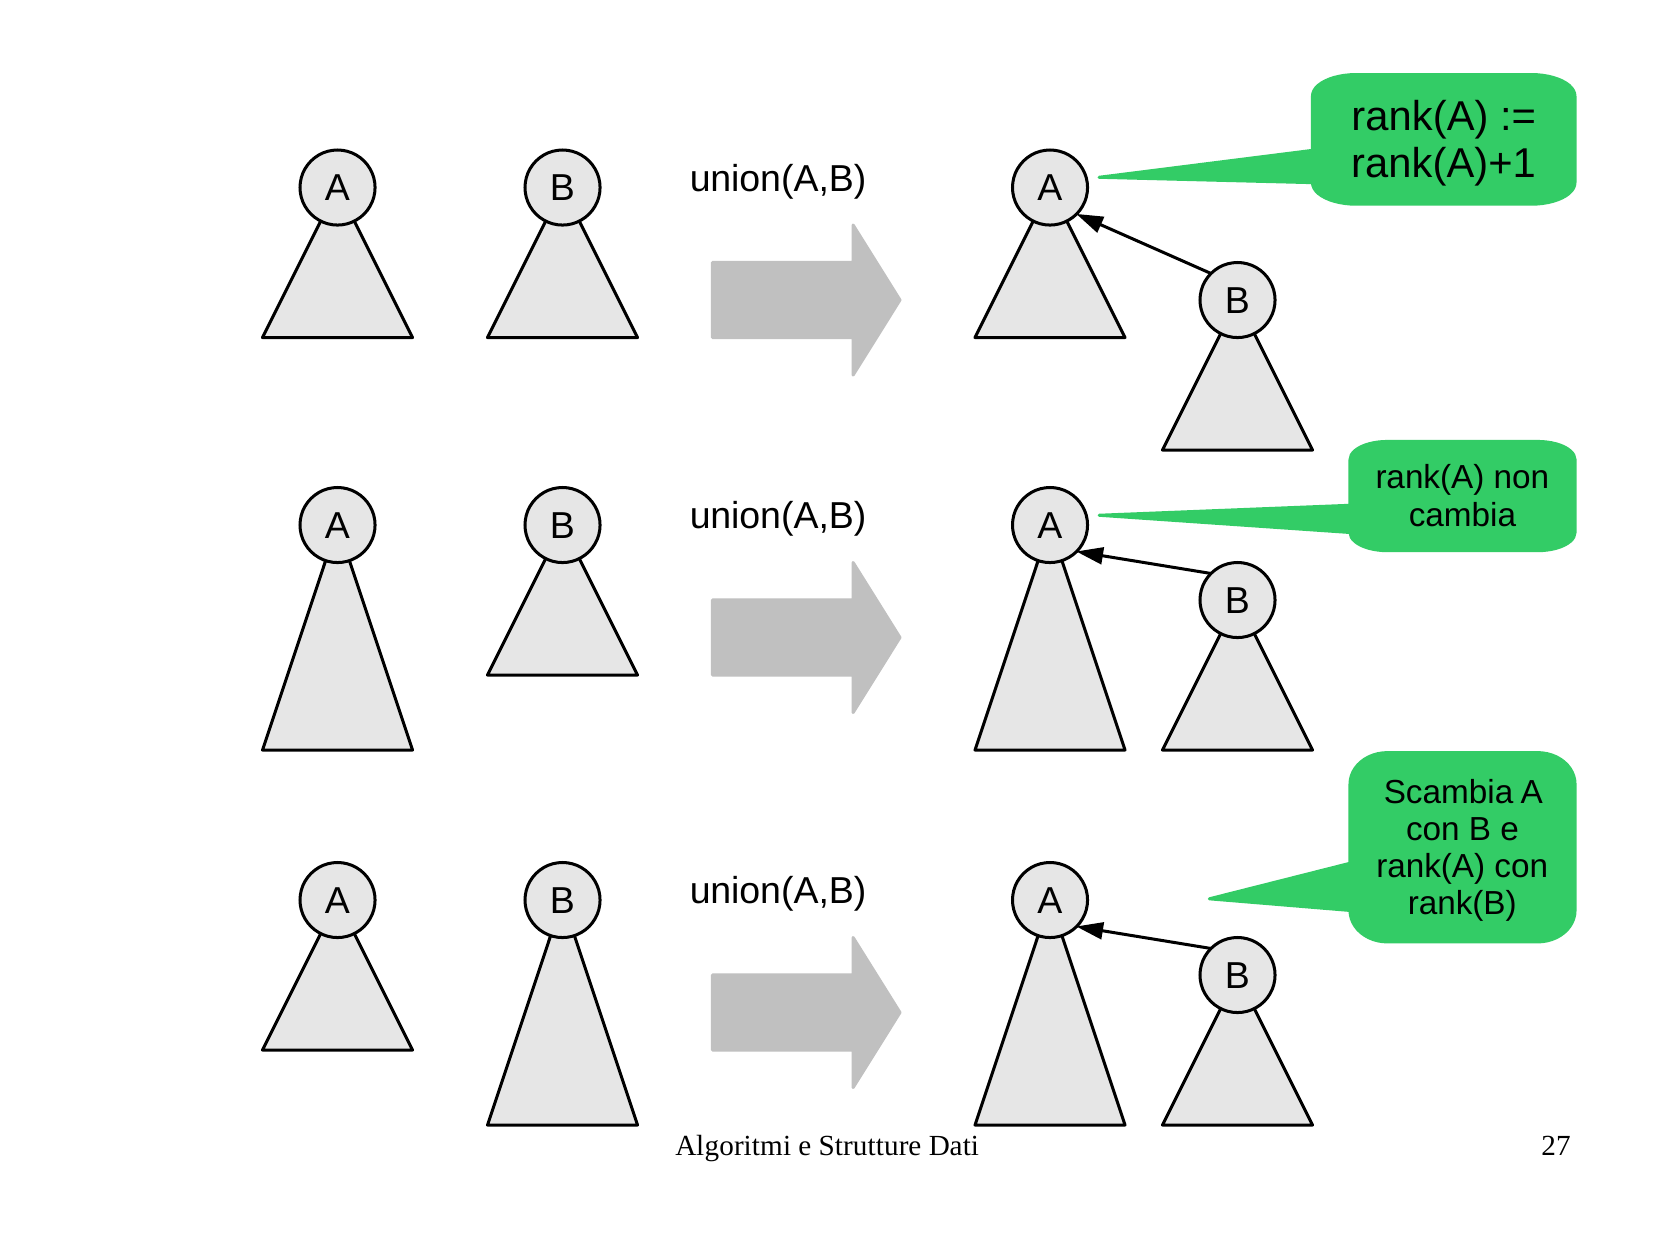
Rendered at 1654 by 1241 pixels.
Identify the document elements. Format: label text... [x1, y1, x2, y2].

text_box [487, 936, 638, 1126]
text_box B [1200, 937, 1276, 1013]
text_box A [1012, 862, 1088, 938]
text_box [975, 936, 1126, 1126]
text_box A [1012, 150, 1088, 226]
text_box [712, 225, 901, 376]
text_box B [525, 150, 601, 226]
text_box [712, 937, 901, 1088]
text_box [975, 561, 1126, 751]
text_box [487, 222, 638, 338]
text_box [1162, 1009, 1313, 1126]
text_box [712, 562, 901, 713]
text_box B [1200, 262, 1276, 338]
text_box Scambia A con B e rank(A) con rank(B) [1209, 752, 1576, 942]
text_box [262, 934, 413, 1051]
text_box A [300, 487, 376, 563]
text_box A [300, 150, 376, 226]
text_box [262, 561, 413, 751]
text_box [1162, 334, 1313, 451]
text_box [262, 222, 413, 338]
text_box [487, 559, 638, 676]
text_box [1162, 634, 1313, 751]
text_box rank(A) non cambia [1099, 441, 1576, 551]
text_box A [300, 862, 376, 938]
text_box [975, 221, 1126, 338]
text_box rank(A) := rank(A)+1 [1099, 74, 1576, 205]
text_box A [1012, 487, 1088, 563]
text_box union(A,B) [675, 862, 882, 920]
text_box B [525, 862, 601, 938]
text_box union(A,B) [675, 487, 882, 545]
text_box union(A,B) [675, 150, 882, 207]
text_box B [1200, 562, 1276, 638]
text_box B [525, 487, 601, 563]
